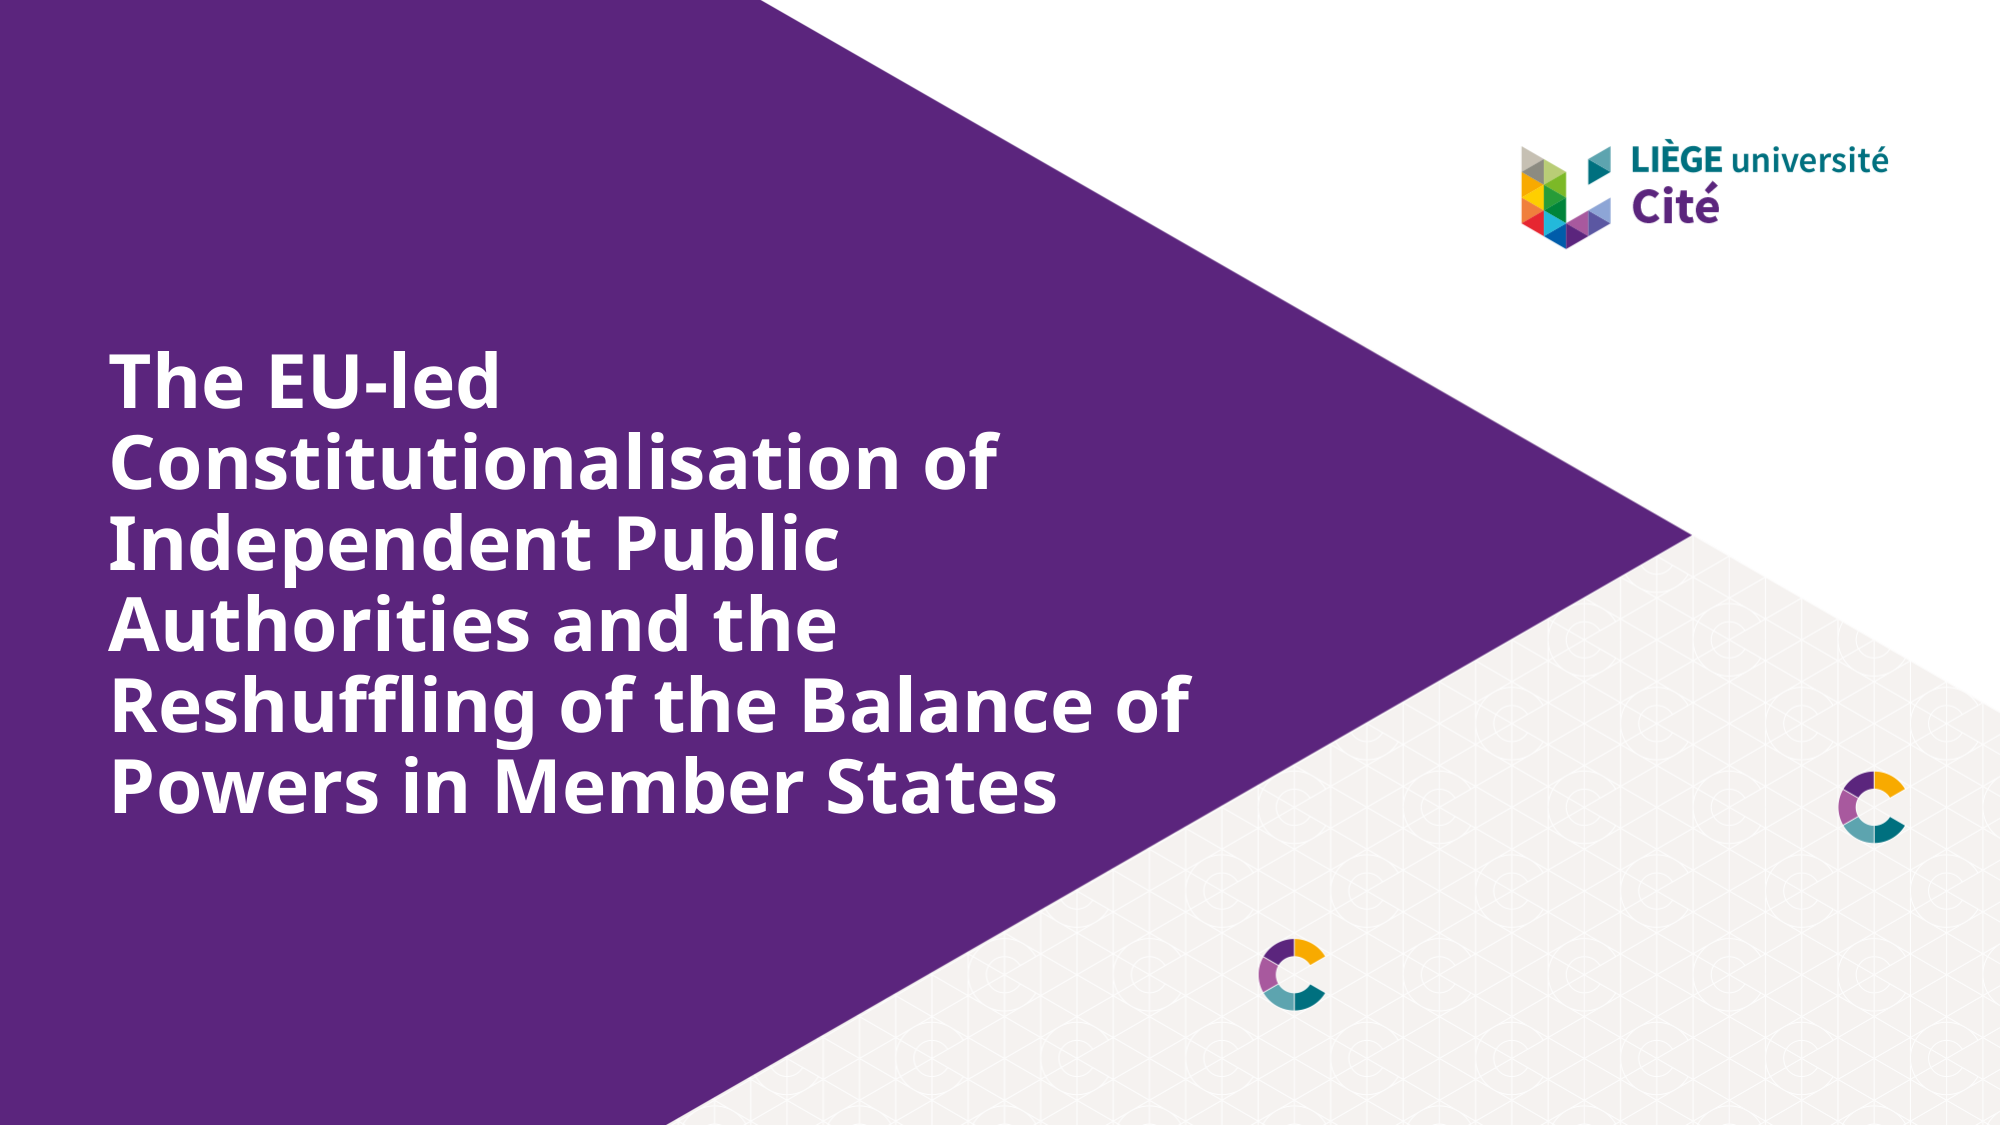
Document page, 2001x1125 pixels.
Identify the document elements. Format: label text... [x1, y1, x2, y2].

title The EU-led Constitutionalisation of Independent Public Authorities and the Reshuffling of the Balance of Powers in Member States [93, 336, 1218, 703]
